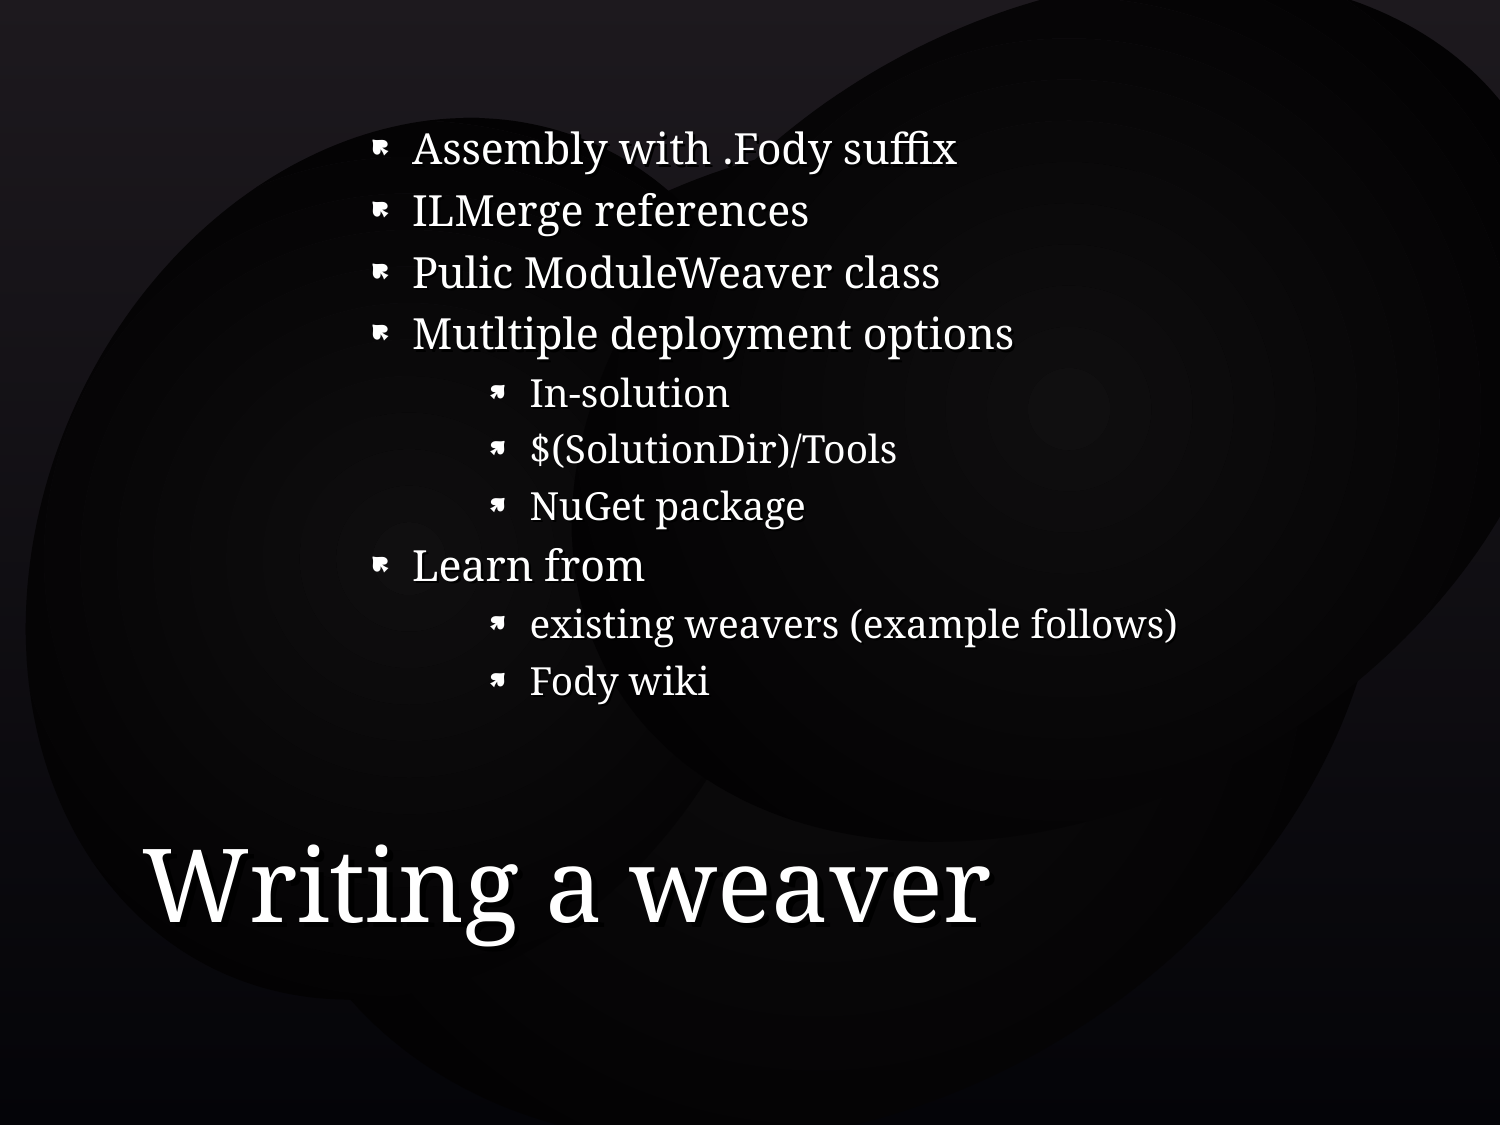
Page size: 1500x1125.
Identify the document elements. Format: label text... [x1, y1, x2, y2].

list Assembly with .Fody suffix ILMerge references Pulic ModuleWeaver class Mutltiple deployment options In-solution $(SolutionDir)/Tools NuGet package Learn from existing weavers (example follows) Fody wiki [350, 112, 1351, 713]
title Writing a weaver [127, 800, 1366, 951]
